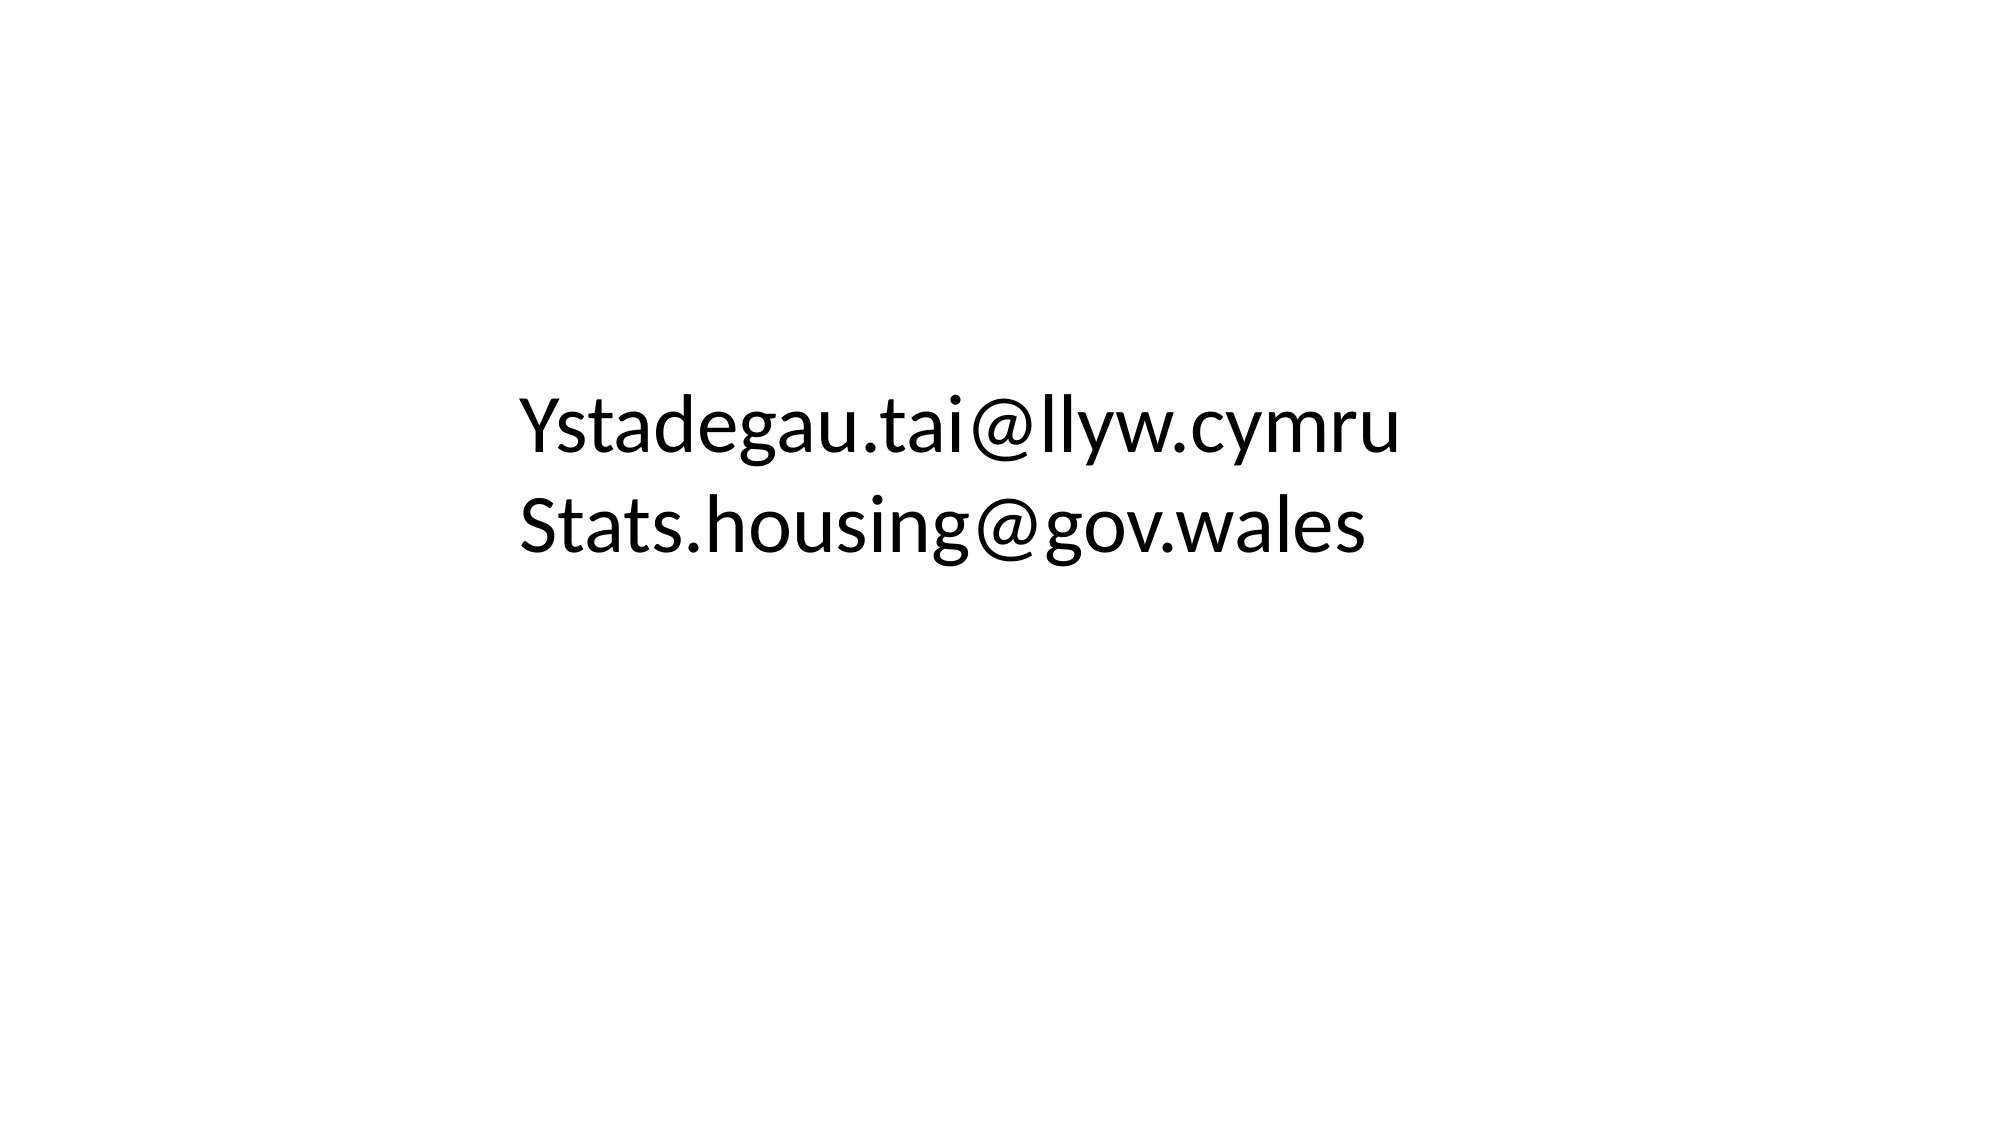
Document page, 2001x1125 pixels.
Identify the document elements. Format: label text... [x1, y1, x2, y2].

text_box Ystadegau.tai@llyw.cymru Stats.housing@gov.wales [504, 361, 2000, 625]
